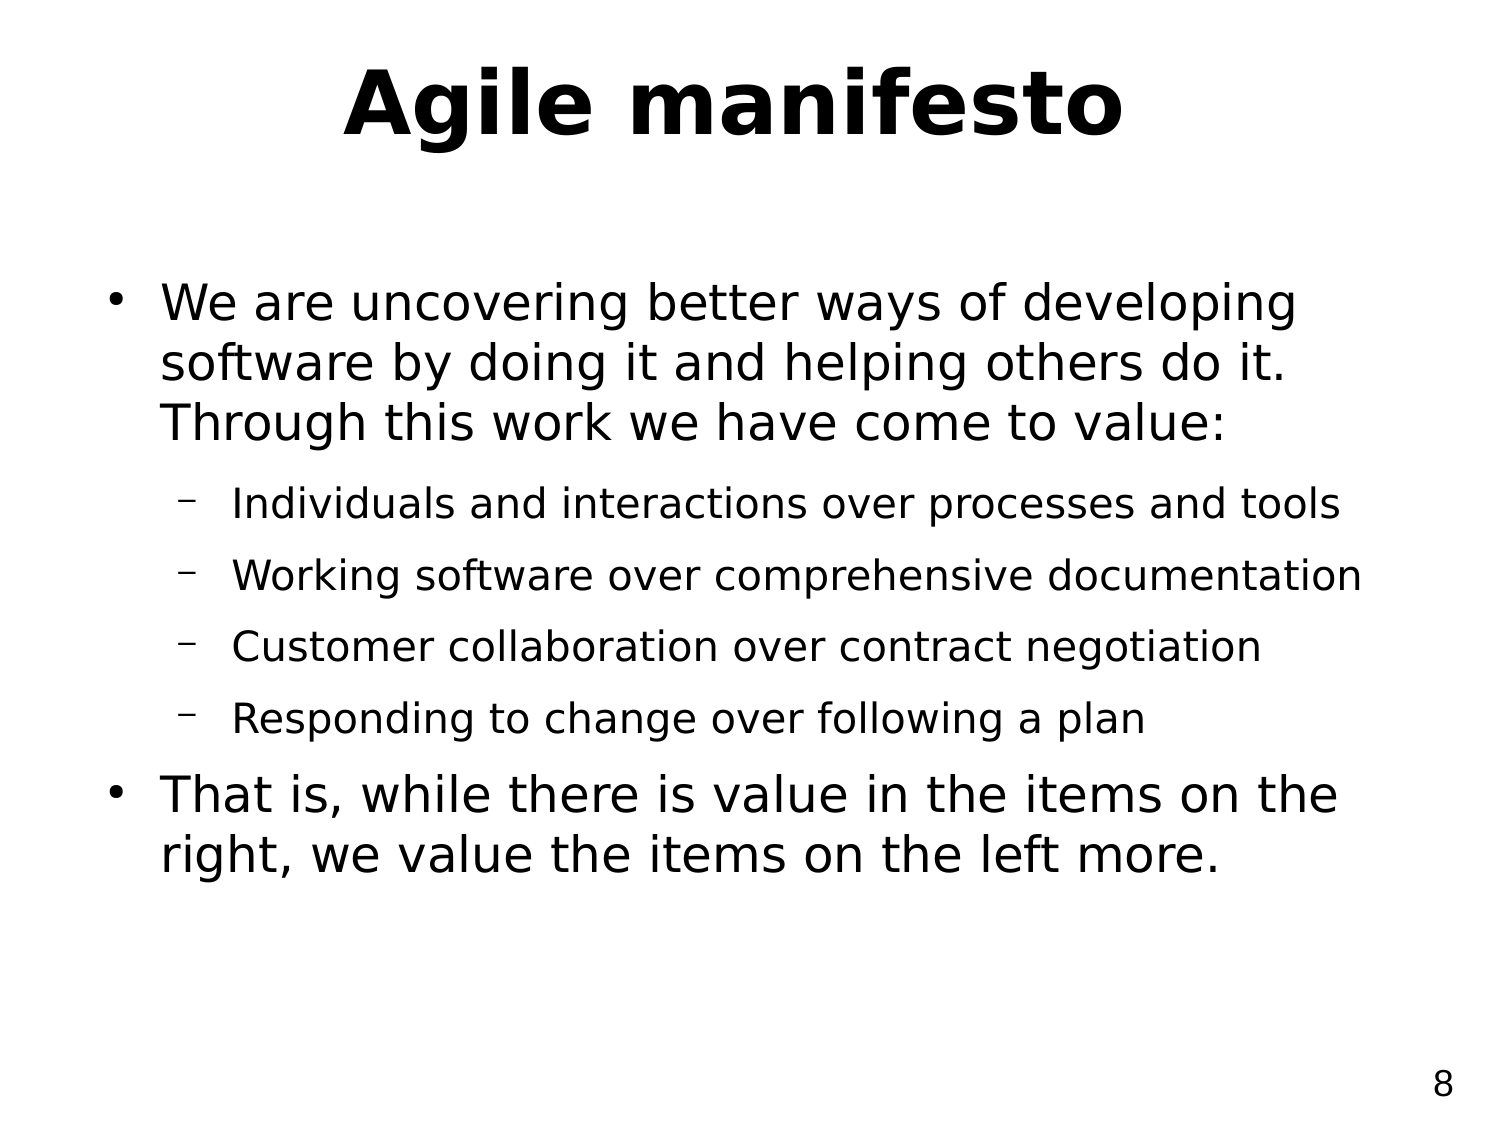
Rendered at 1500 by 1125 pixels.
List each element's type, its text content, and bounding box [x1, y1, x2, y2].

title Agile manifesto [75, 33, 1425, 166]
list We are uncovering better ways of developing software by doing it and helping others do it. Through this work we have come to value: Individuals and interactions over processes and tools Working software over comprehensive documentation Customer collaboration over contract negotiation Responding to change over following a plan That is, while there is value in the items on the right, we value the items on the left more. [75, 263, 1425, 1063]
